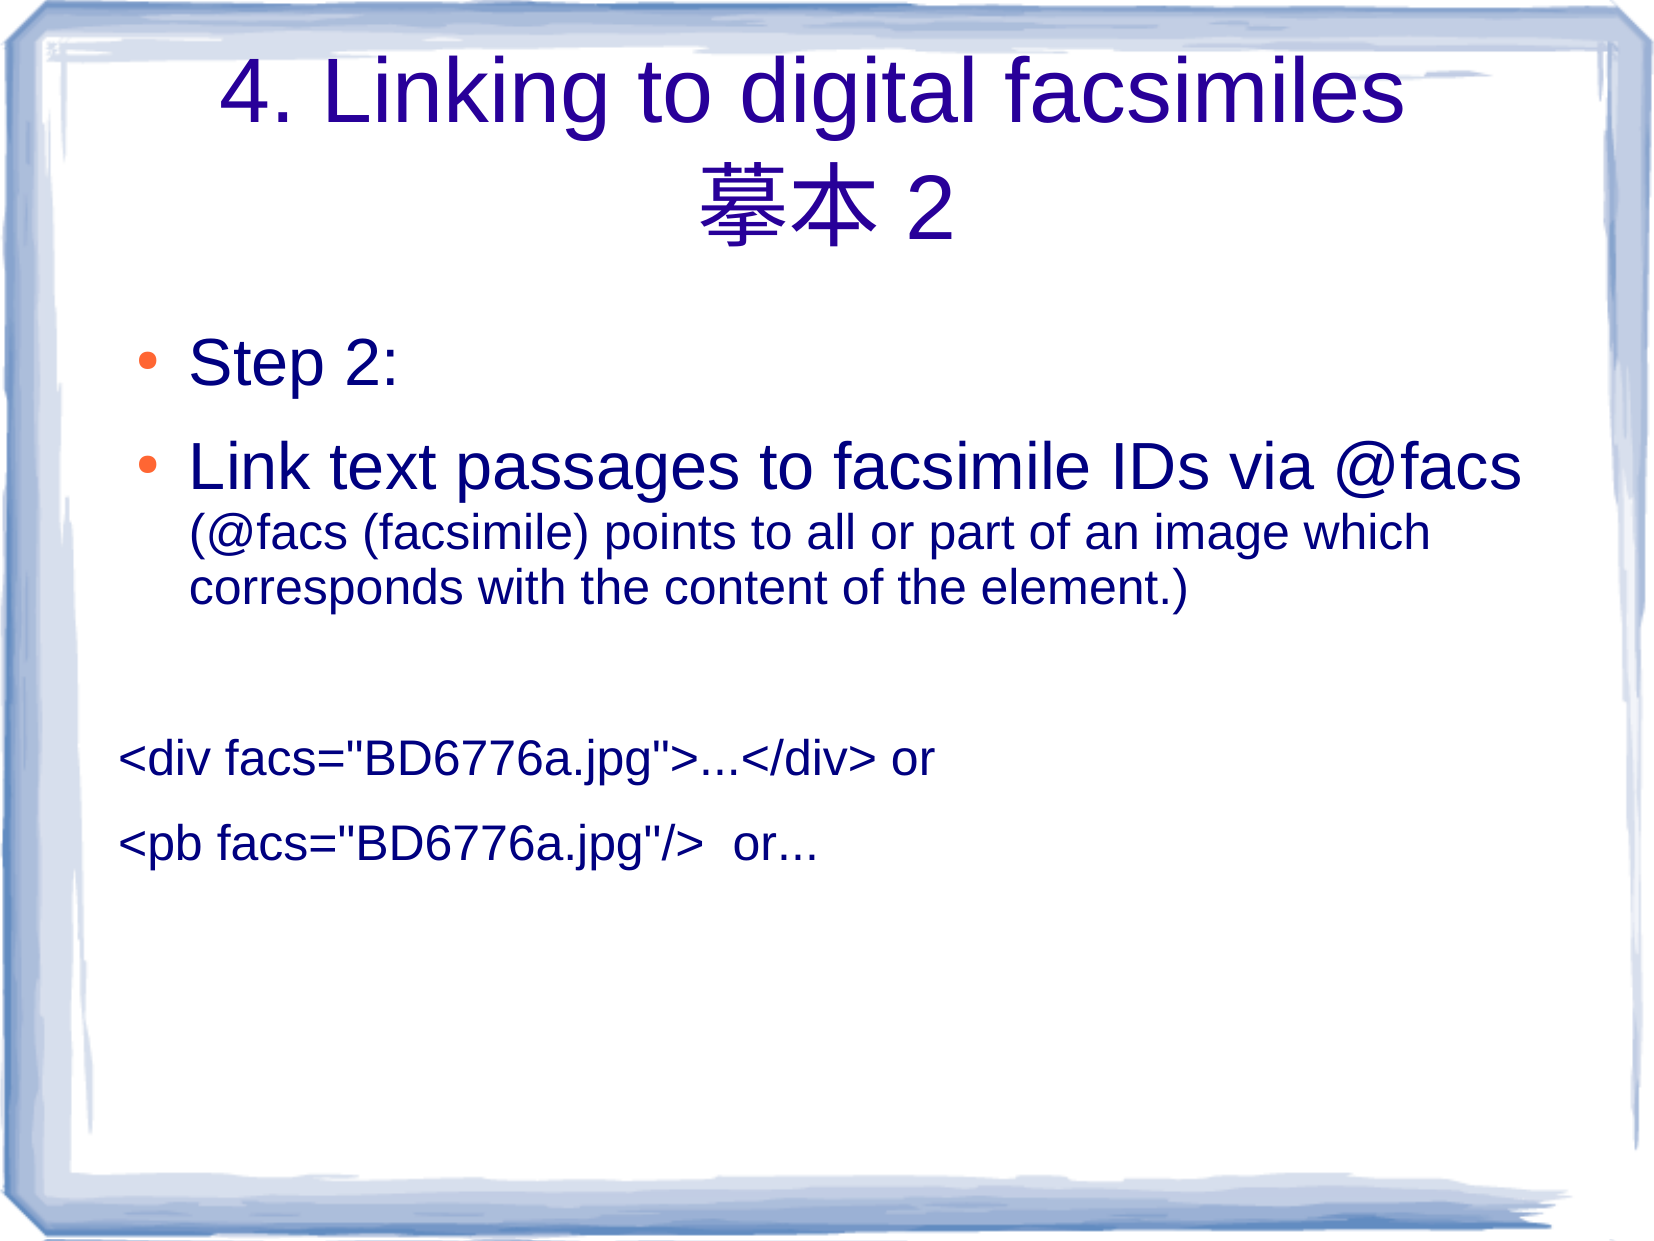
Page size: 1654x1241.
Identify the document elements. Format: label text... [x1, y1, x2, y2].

picture [0, 0, 1654, 1241]
list Step 2: Link text passages to facsimile IDs via @facs (@facs (facsimile) points to all or part of an image which corresponds with the content of the element.) <div facs="BD6776a.jpg">...</div> or <pb facs="BD6776a.jpg"/> or... [118, 324, 1571, 1129]
title 4. Linking to digital facsimiles 摹本2 [82, 40, 1571, 266]
